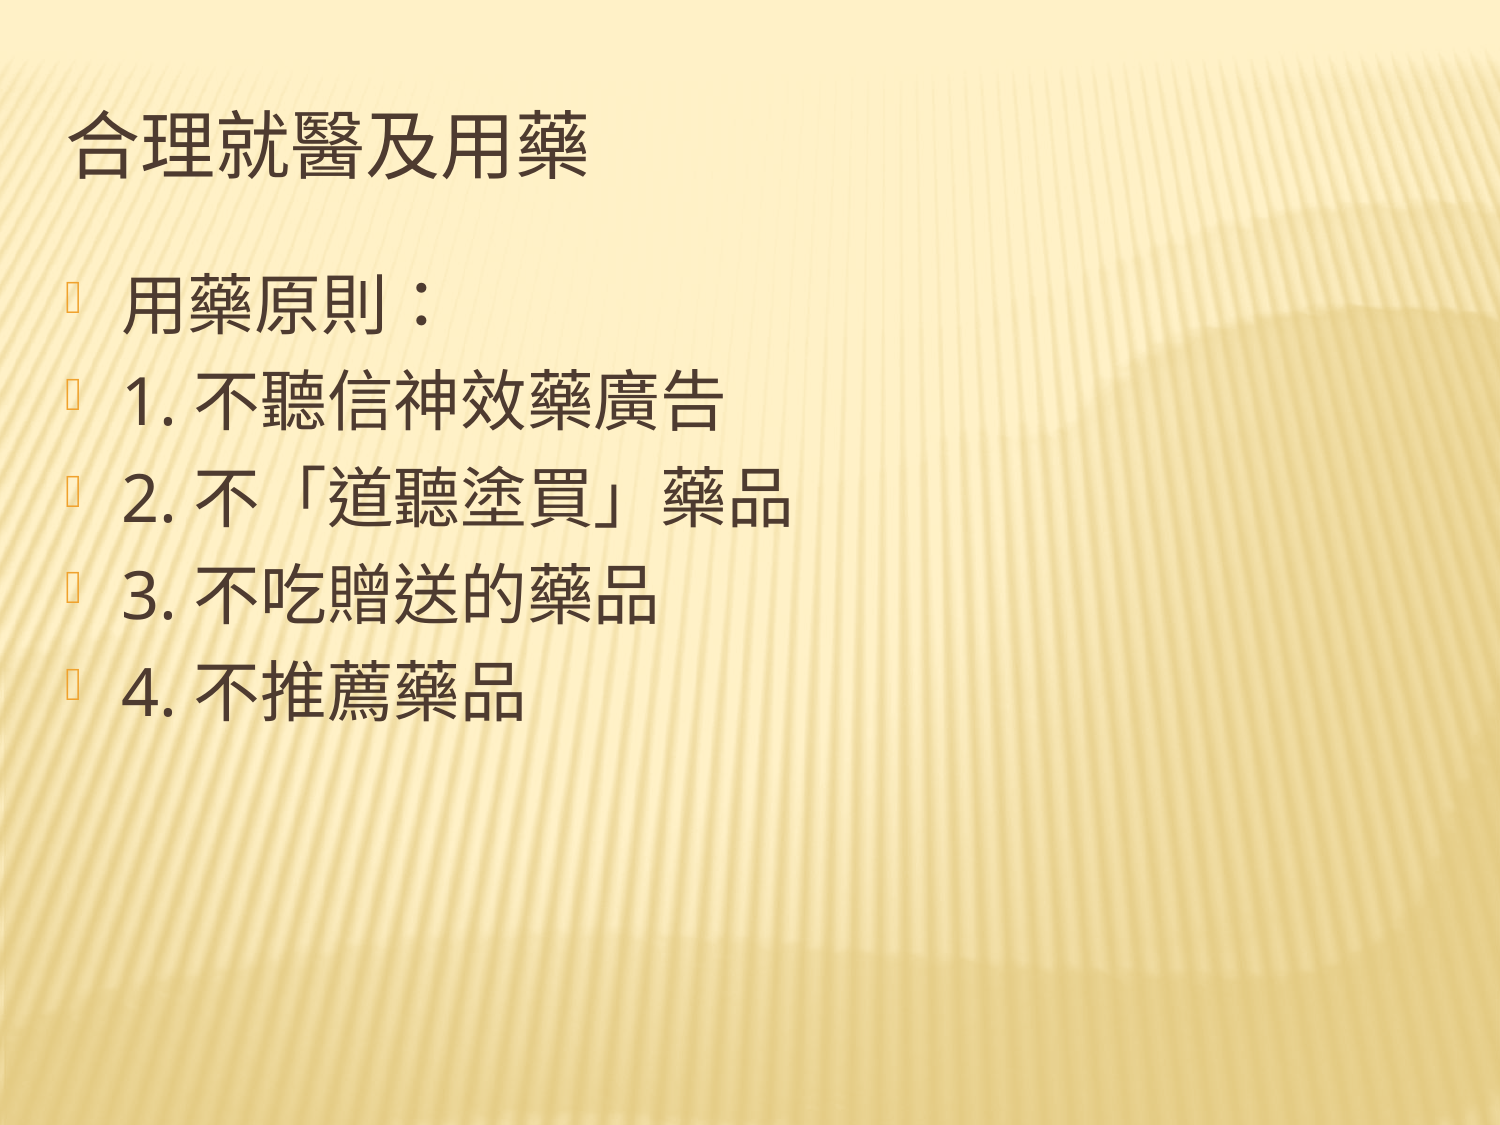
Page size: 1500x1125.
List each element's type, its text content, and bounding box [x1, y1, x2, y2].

title 合理就醫及用藥 [50, 75, 1476, 213]
list 用藥原則： 1.不聽信神效藥廣告 2.不「道聽塗買」藥品 3.不吃贈送的藥品 4.不推薦藥品 [50, 254, 1476, 998]
